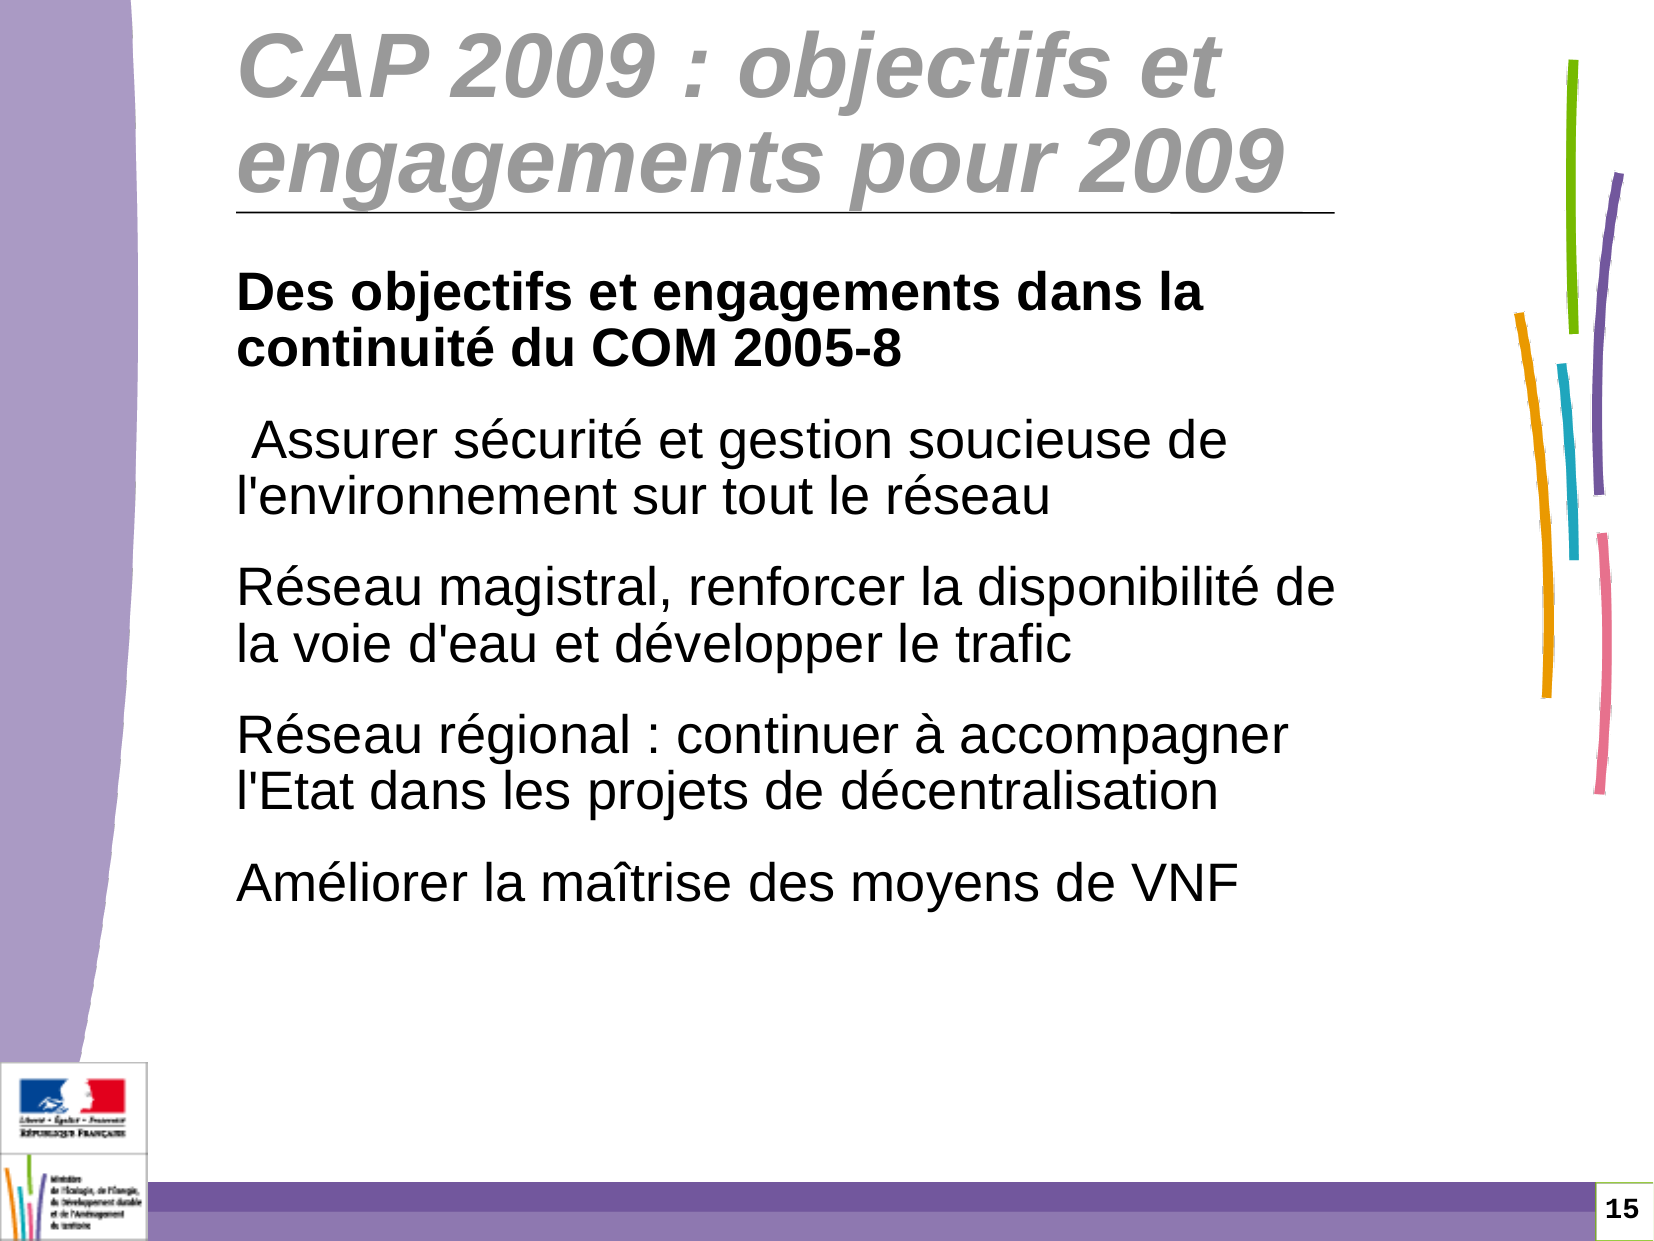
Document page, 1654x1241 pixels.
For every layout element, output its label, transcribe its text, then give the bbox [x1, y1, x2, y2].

list Des objectifs et engagements dans la continuité du COM 2005-8 Assurer sécurité et gestion soucieuse de l'environnement sur tout le réseau Réseau magistral, renforcer la disponibilité de la voie d'eau et développer le trafic Réseau régional : continuer à accompagner l'Etat dans les projets de décentralisation Améliorer la maîtrise des moyens de VNF [236, 265, 1359, 1122]
title CAP 2009 : objectifs et engagements pour 2009 [236, 17, 1595, 216]
picture [0, 0, 1654, 1241]
